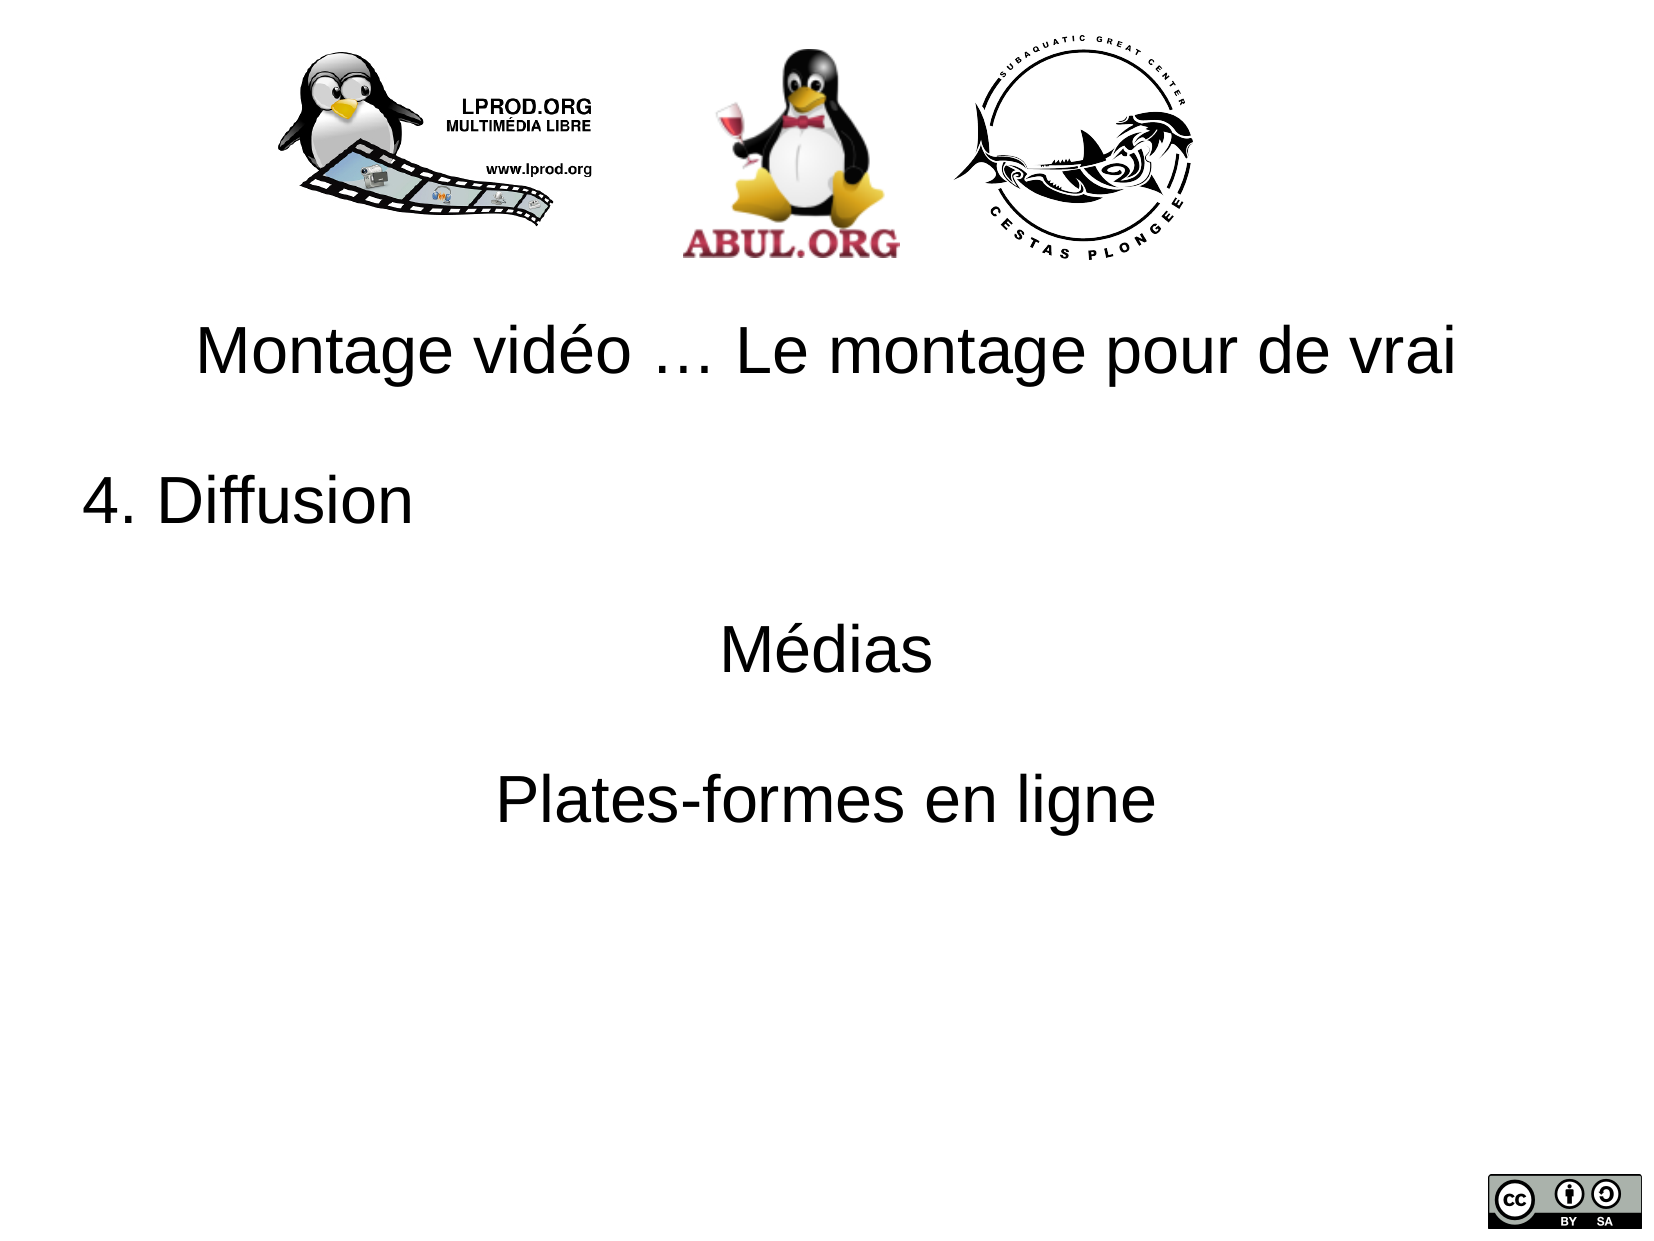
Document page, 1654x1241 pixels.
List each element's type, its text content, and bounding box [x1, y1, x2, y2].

picture [1488, 1174, 1642, 1229]
picture [953, 35, 1193, 260]
subtitle Montage vidéo … Le montage pour de vrai 4. Diffusion Médias Plates-formes en ligne [82, 290, 1571, 1010]
picture [683, 49, 900, 258]
picture [276, 50, 603, 258]
